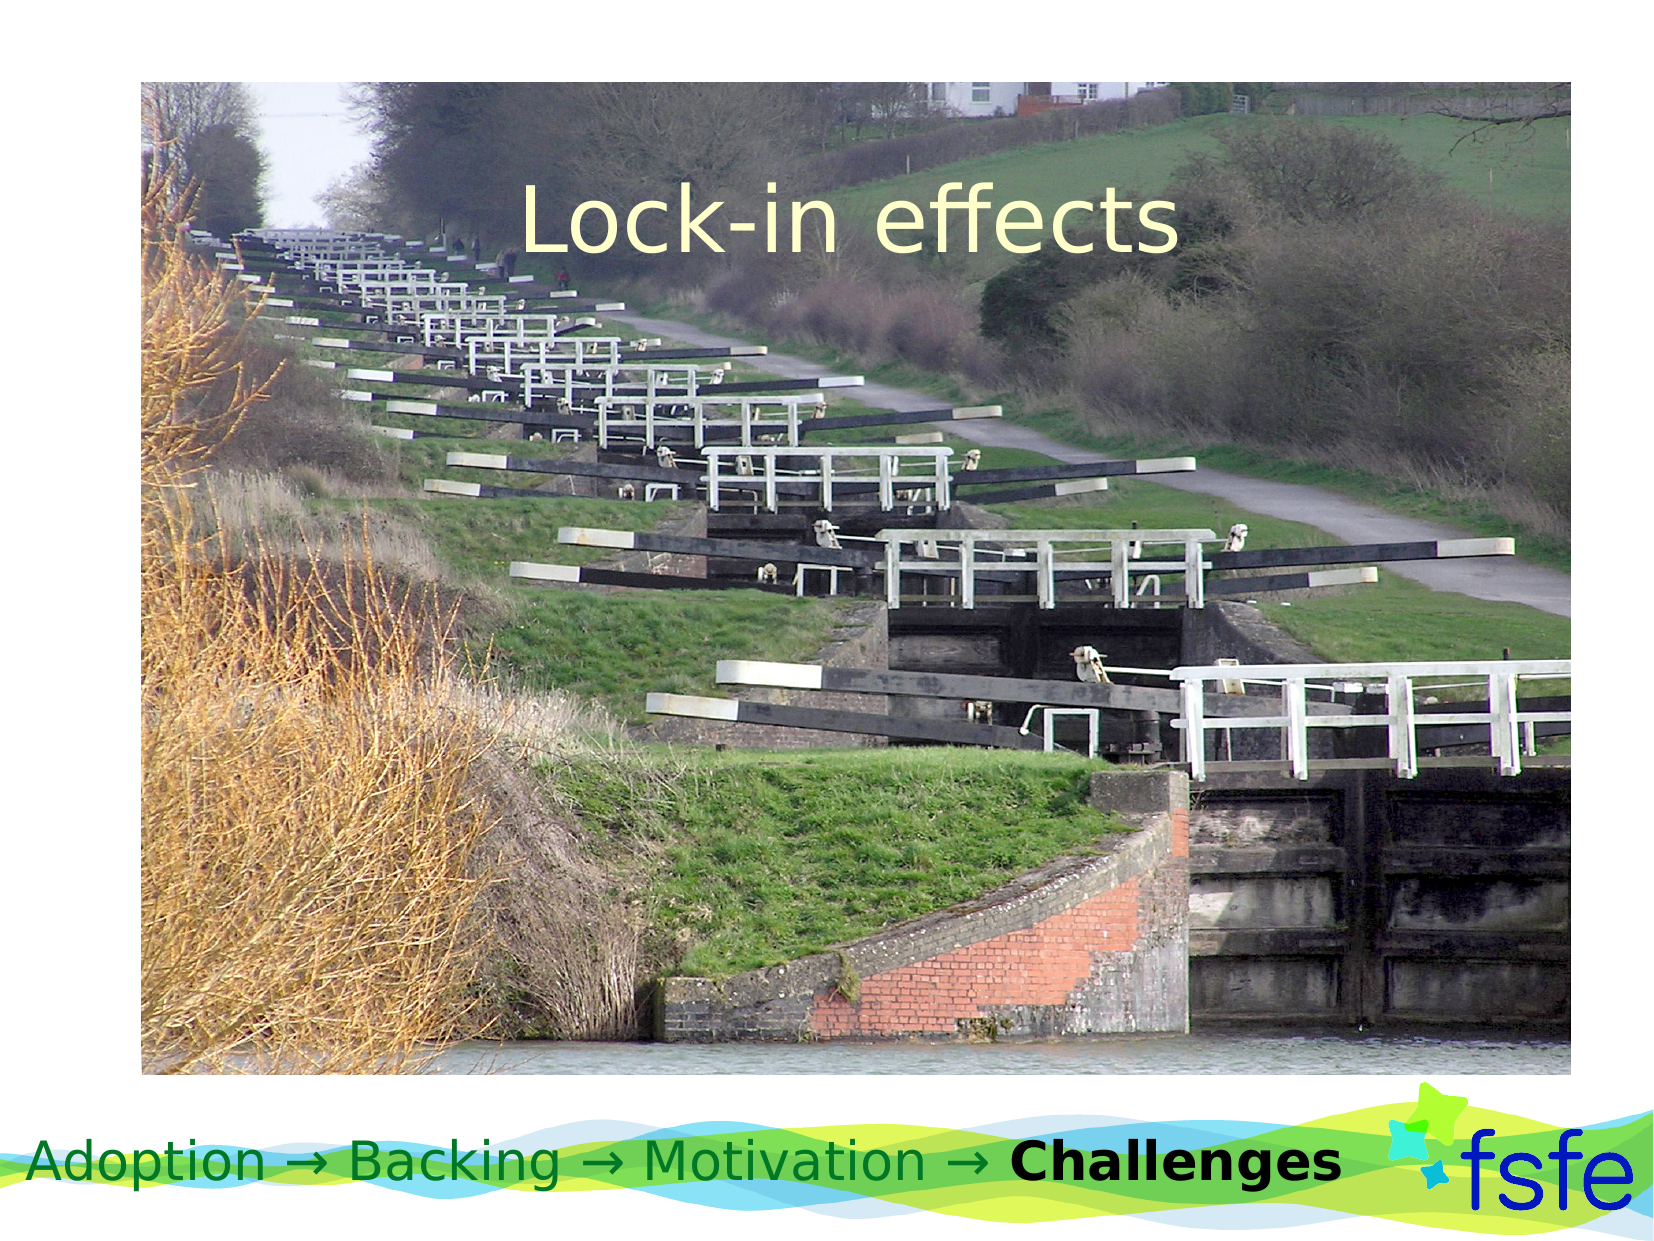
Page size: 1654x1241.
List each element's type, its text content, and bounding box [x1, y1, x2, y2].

picture [141, 82, 1571, 111]
picture [0, 1081, 1654, 1241]
title Lock-in effects [106, 111, 1595, 319]
title Adoption → Backing → Motivation → Challenges [0, 1100, 1371, 1217]
picture [141, 319, 1571, 1075]
